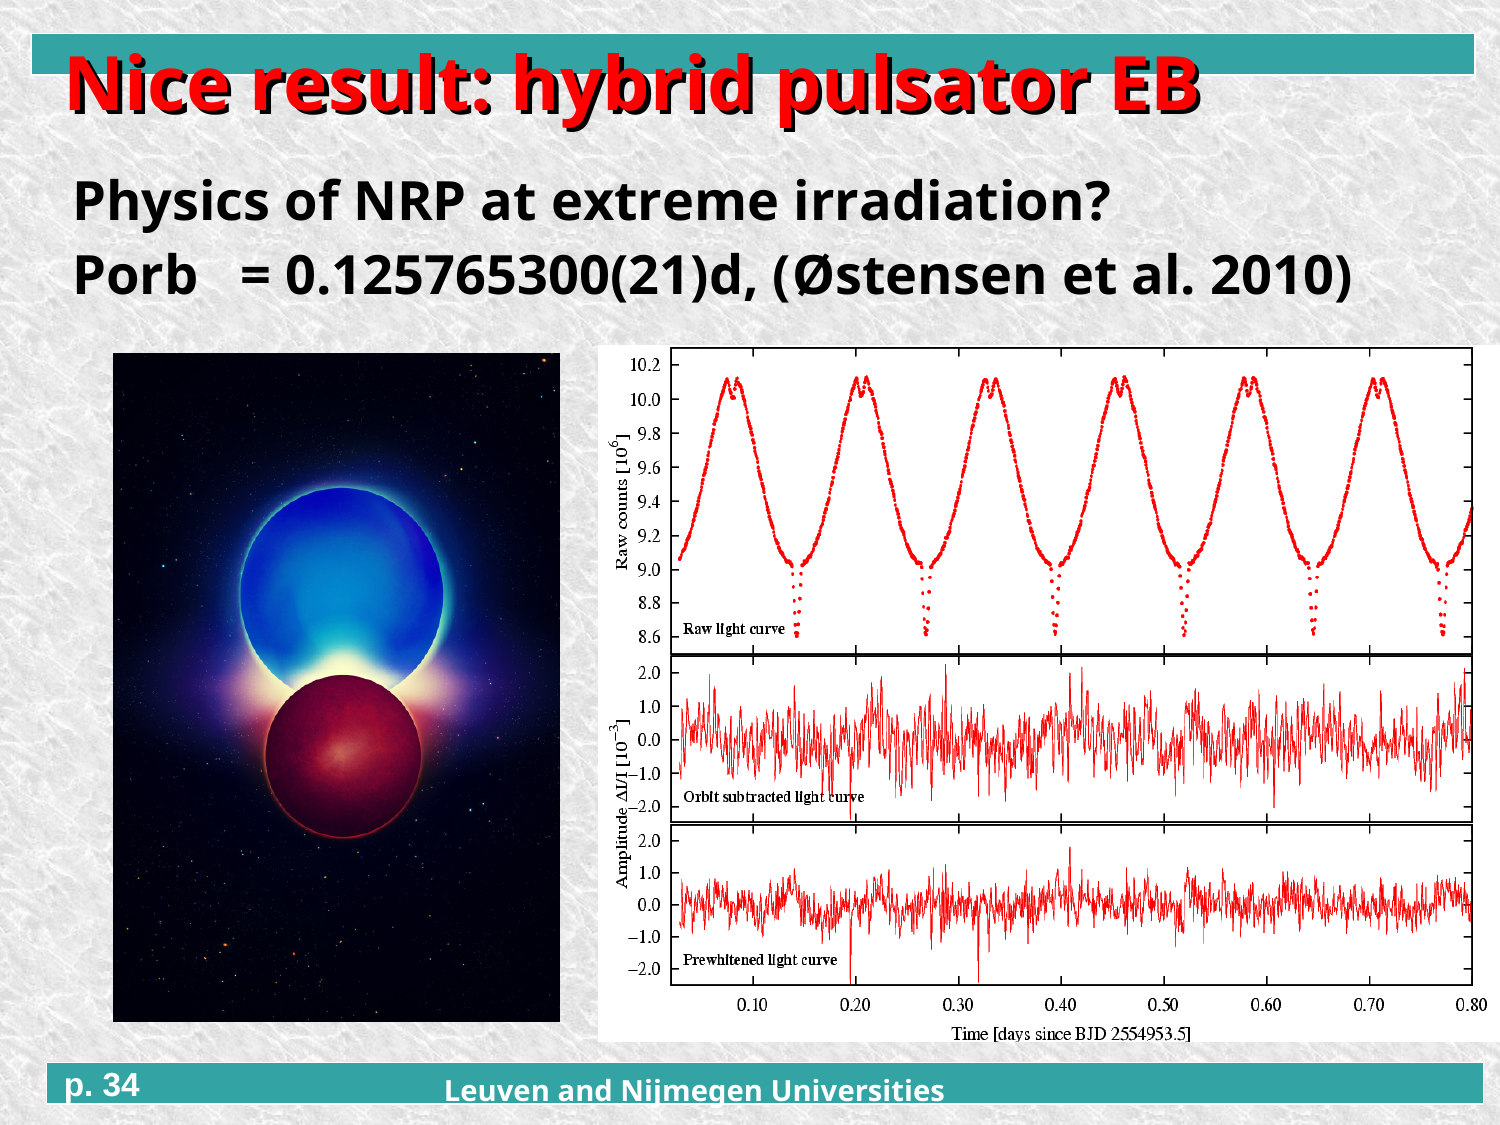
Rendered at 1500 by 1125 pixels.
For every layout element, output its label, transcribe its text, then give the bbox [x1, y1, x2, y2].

title Nice result: hybrid pulsator EB [64, 28, 1500, 133]
text_box Physics of NRP at extreme irradiation? Porb = 0.125765300(21)d, (Østensen et al. 2010) [72, 162, 1469, 314]
text_box [74, 314, 1453, 431]
picture [0, 0, 1500, 1125]
